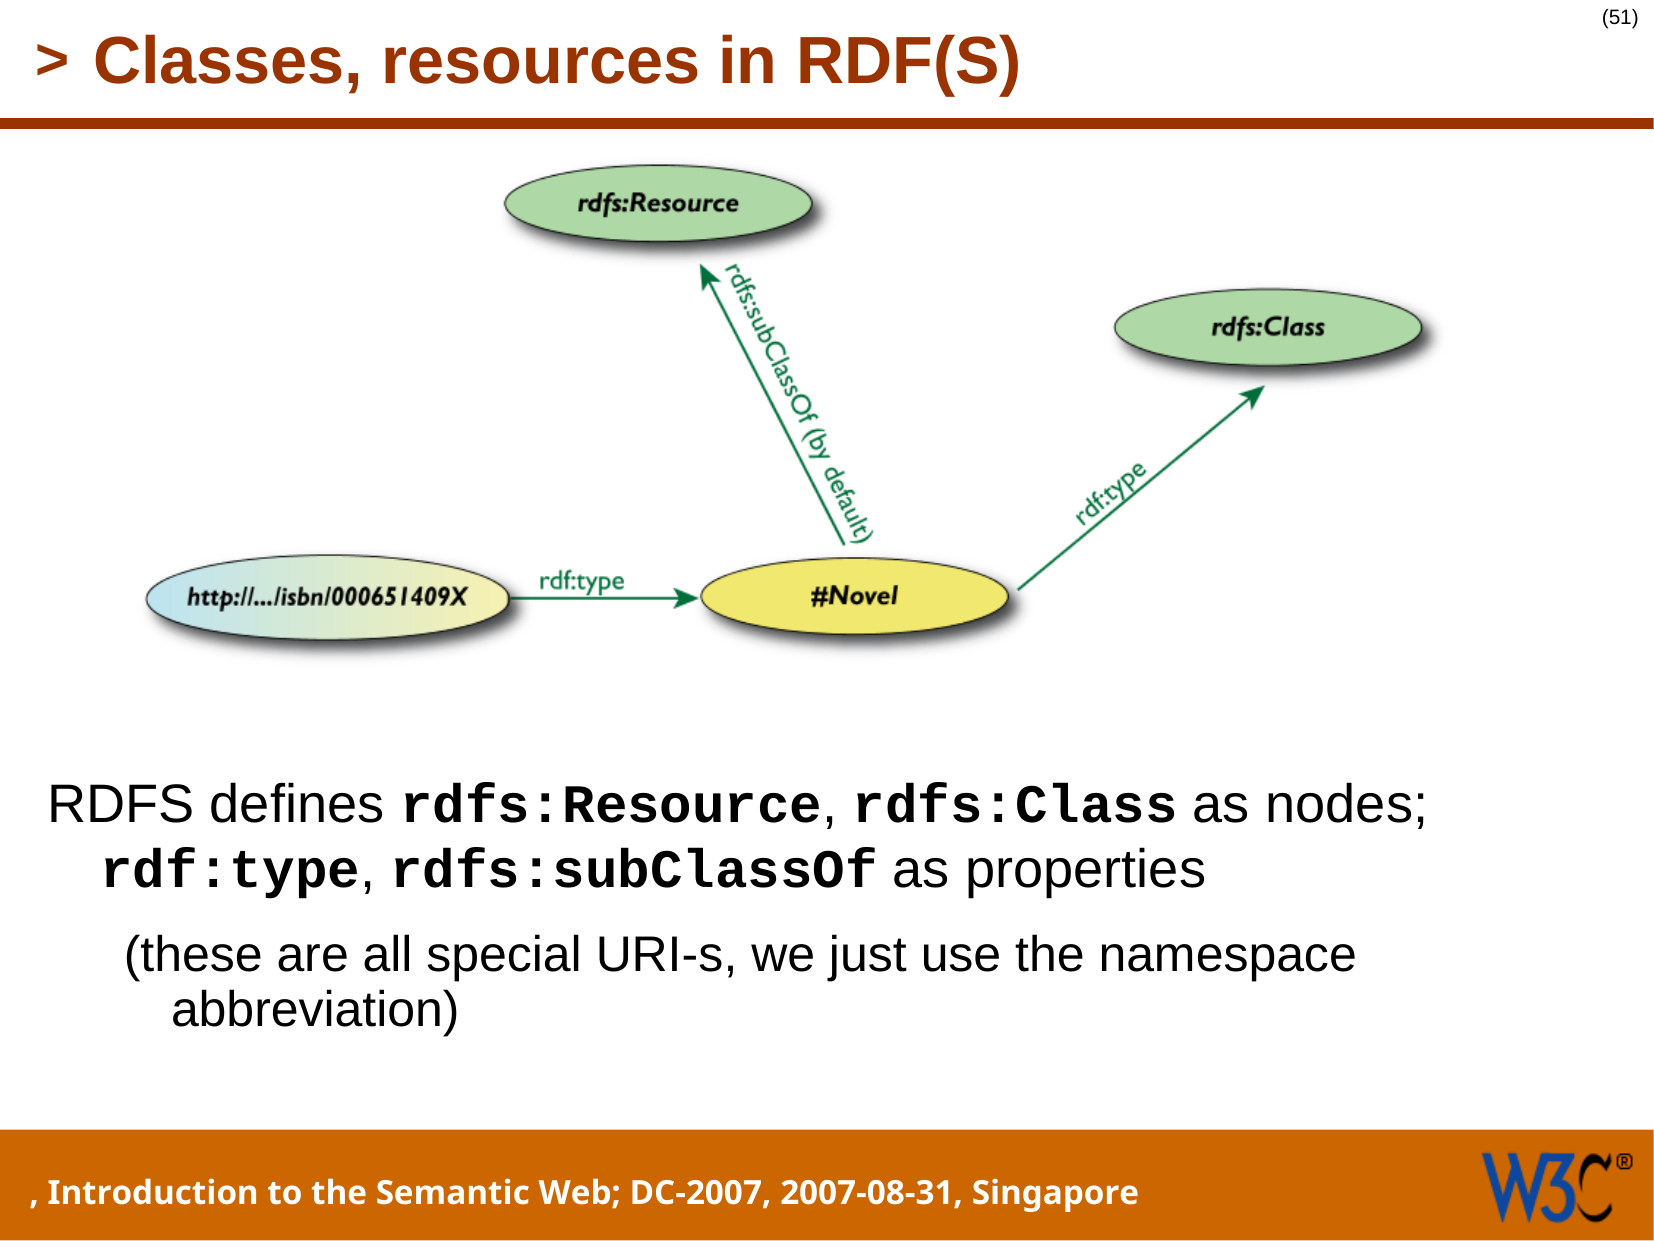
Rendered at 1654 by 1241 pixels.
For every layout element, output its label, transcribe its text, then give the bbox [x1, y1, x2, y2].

title Classes, resources in RDF(S) [93, 7, 1493, 111]
picture [1477, 1149, 1639, 1228]
picture [135, 153, 1453, 730]
list RDFS defines rdfs:Resource, rdfs:Class as nodes; rdf:type, rdfs:subClassOf as properties (these are all special URI-s, we just use the namespace abbreviation) [29, 773, 1624, 1099]
